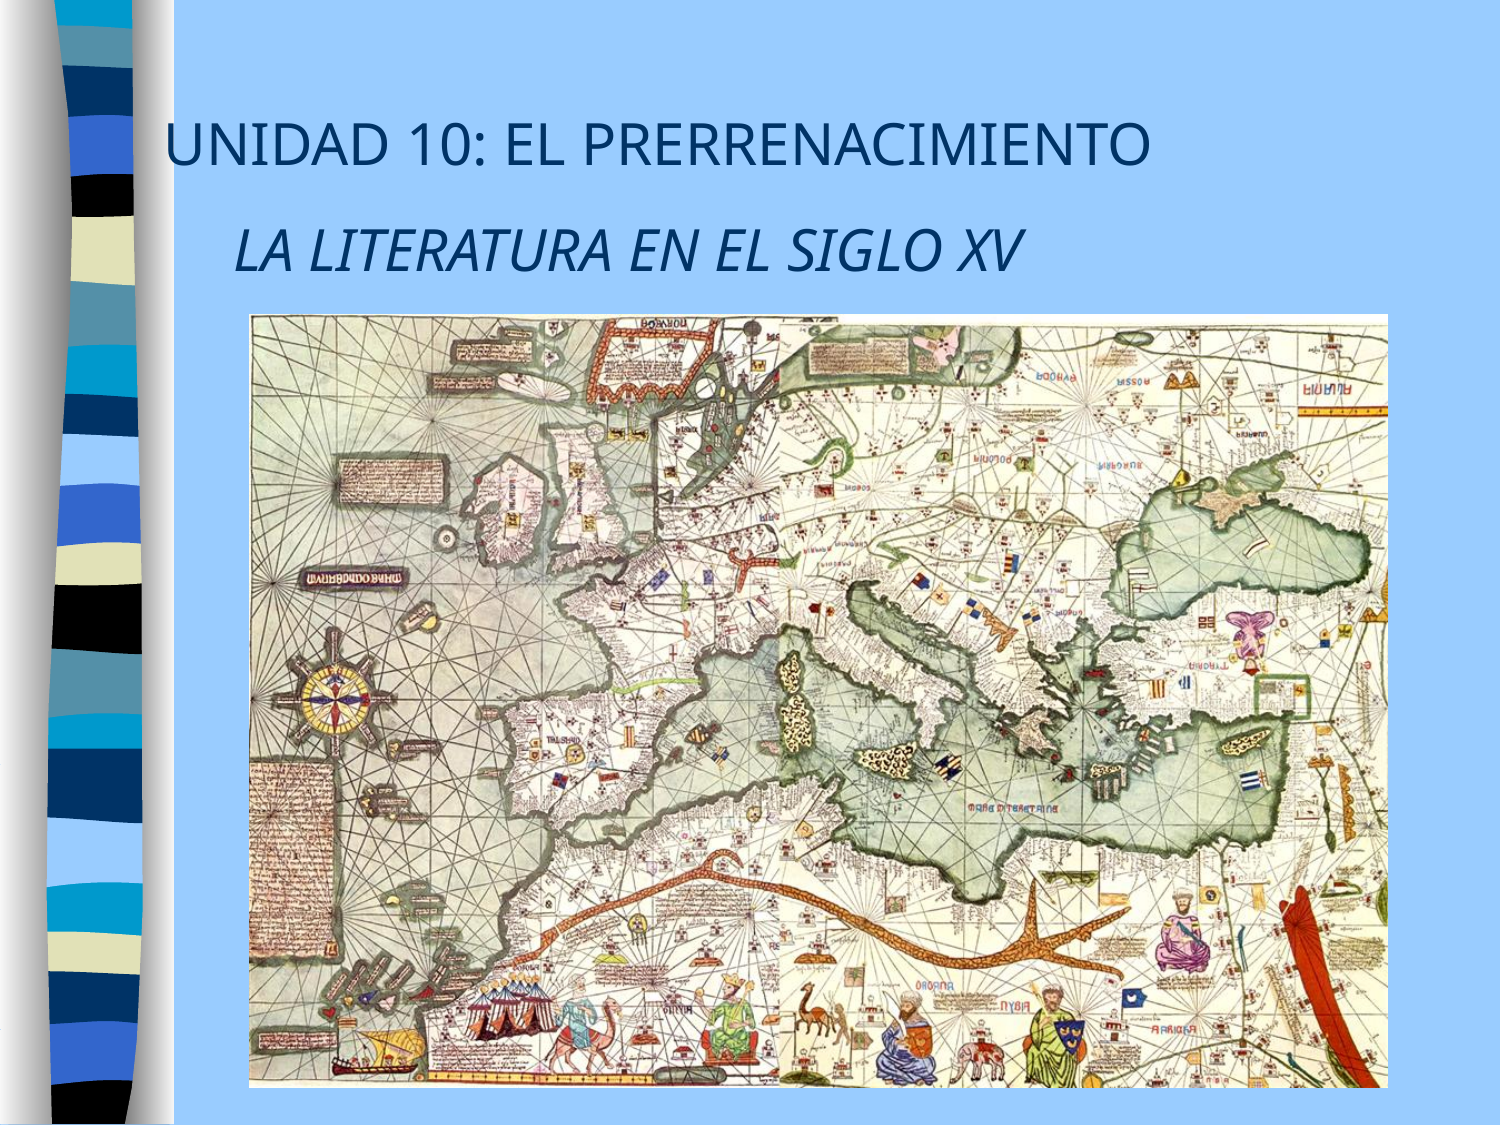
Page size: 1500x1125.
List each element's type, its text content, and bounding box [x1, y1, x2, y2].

picture [249, 314, 1388, 1088]
text_box UNIDAD 10: EL PRERRENACIMIENTO LA LITERATURA EN EL SIGLO XV [87, 99, 1388, 1040]
